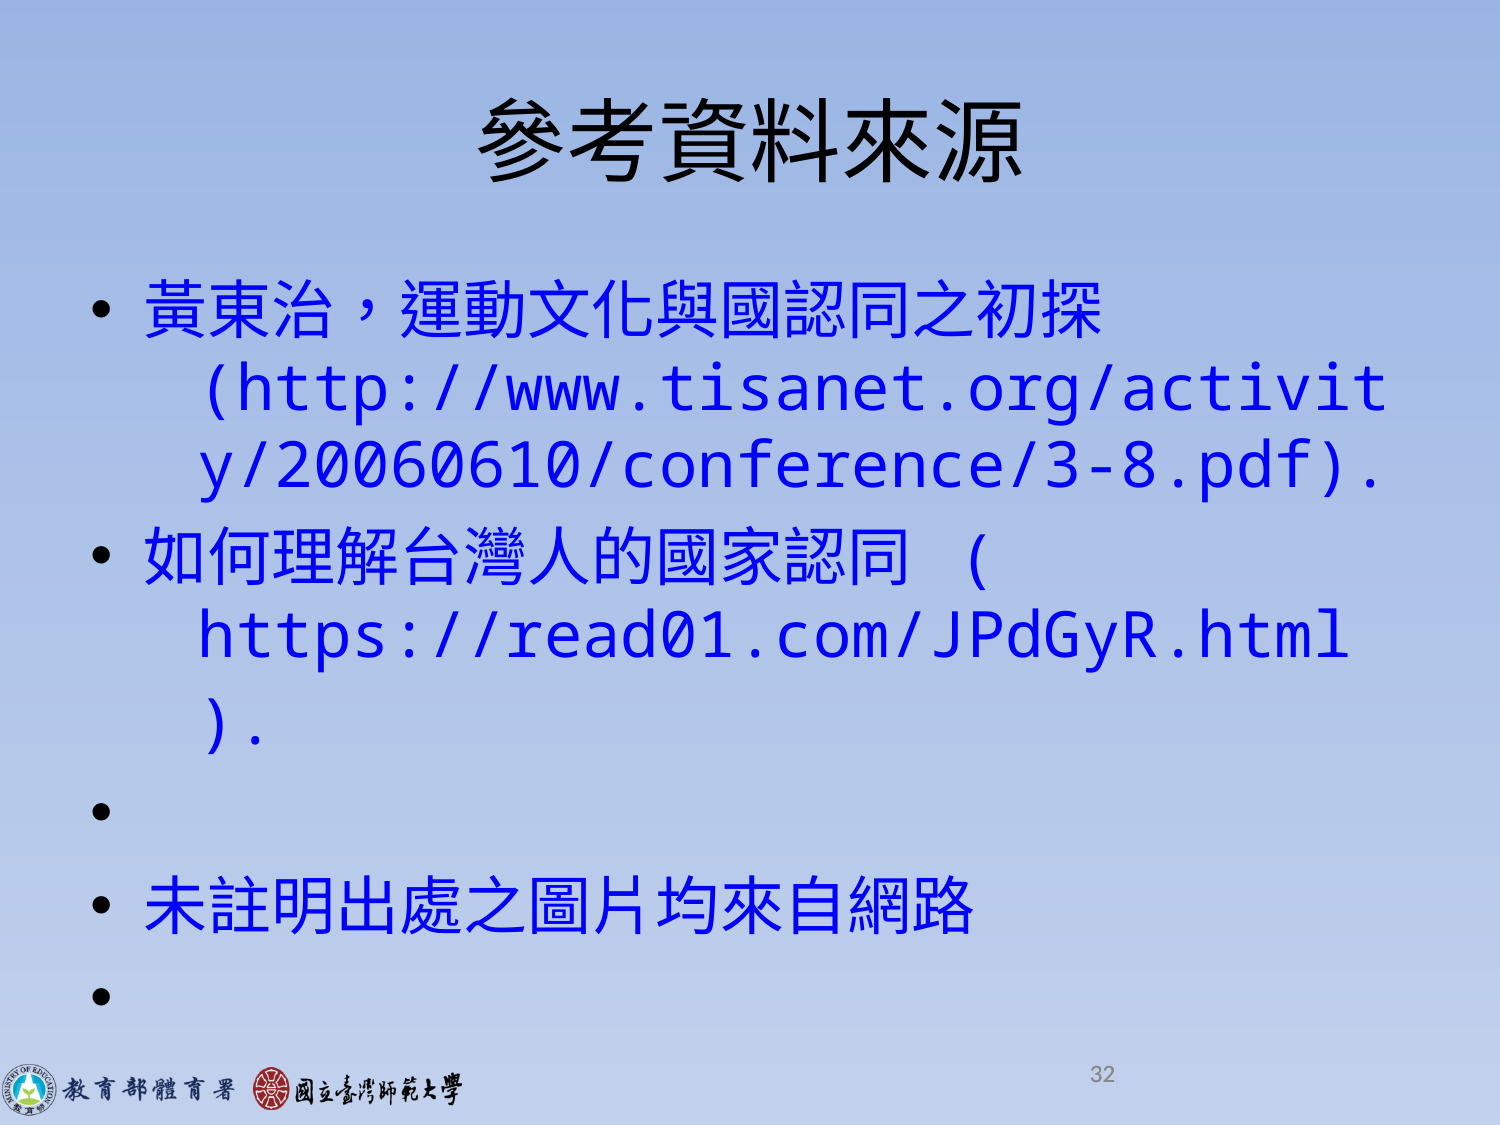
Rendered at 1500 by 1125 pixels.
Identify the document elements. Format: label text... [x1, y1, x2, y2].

text_box [1074, 1042, 1426, 1103]
list 黃東治，運動文化與國認同之初探 (http://www.tisanet.org/activity/20060610/conference/3-8.pdf). 如何理解台灣人的國家認同 (https://read01.com/JPdGyR.html). 未註明出處之圖片均來自網路 [75, 262, 1426, 1005]
title 參考資料來源 [75, 45, 1426, 233]
